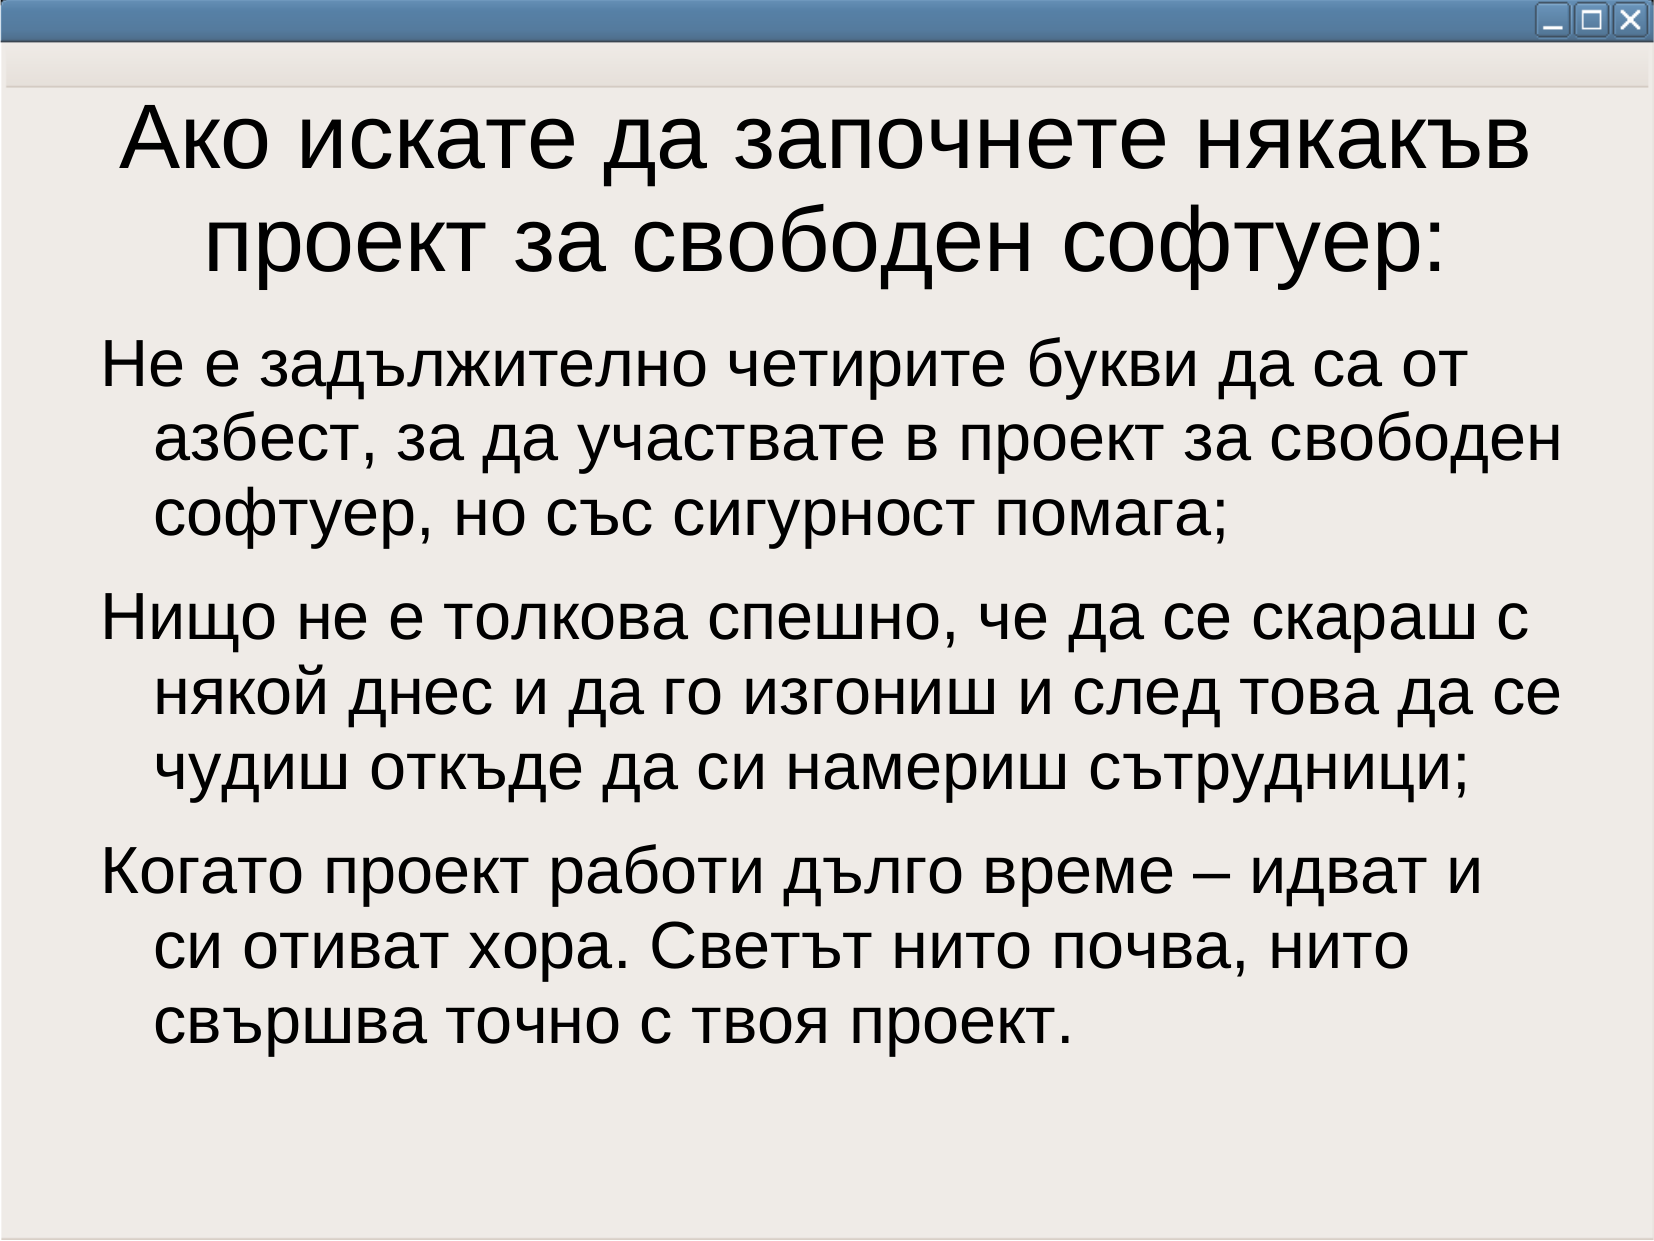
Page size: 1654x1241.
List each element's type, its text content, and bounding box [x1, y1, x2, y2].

picture [0, 0, 1654, 1240]
title Ако искате да започнете някакъв проект за свободен софтуер: [82, 84, 1571, 292]
list Не е задължително четирите букви да са от азбест, за да участвате в проект за свободен софтуер, но със сигурност помага; Нищо не е толкова спешно, че да се скараш с някой днес и да го изгониш и след това да се чудиш откъде да си намериш сътрудници; Когато проект работи дълго време – идват и си отиват хора. Светът нито почва, нито свършва точно с твоя проект. [82, 325, 1571, 1145]
